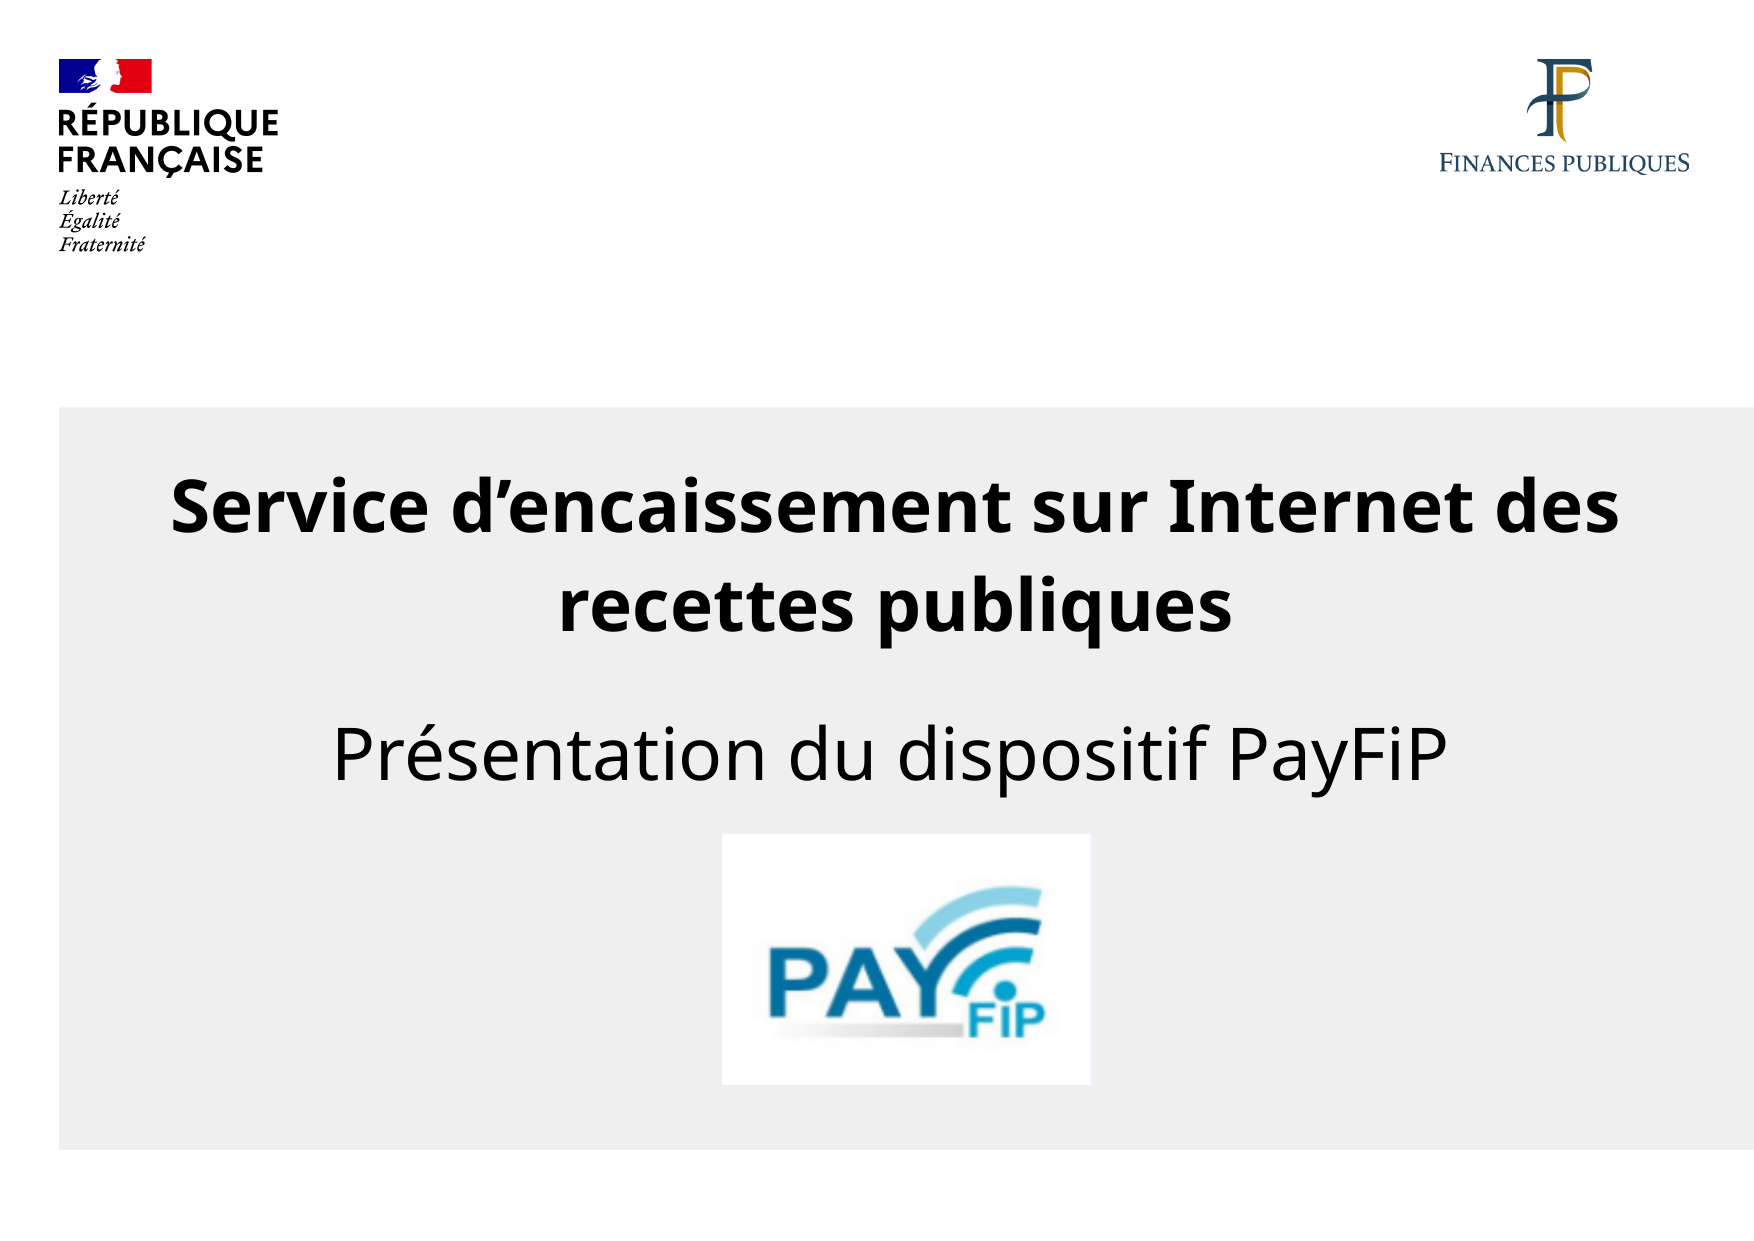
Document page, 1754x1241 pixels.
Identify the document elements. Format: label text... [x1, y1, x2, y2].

picture [722, 833, 1093, 1085]
text_box Présentation du dispositif PayFiP [105, 702, 1677, 806]
picture [1439, 59, 1689, 176]
picture [59, 59, 278, 253]
subtitle Service d’encaissement sur Internet des recettes publiques [110, 454, 1682, 633]
